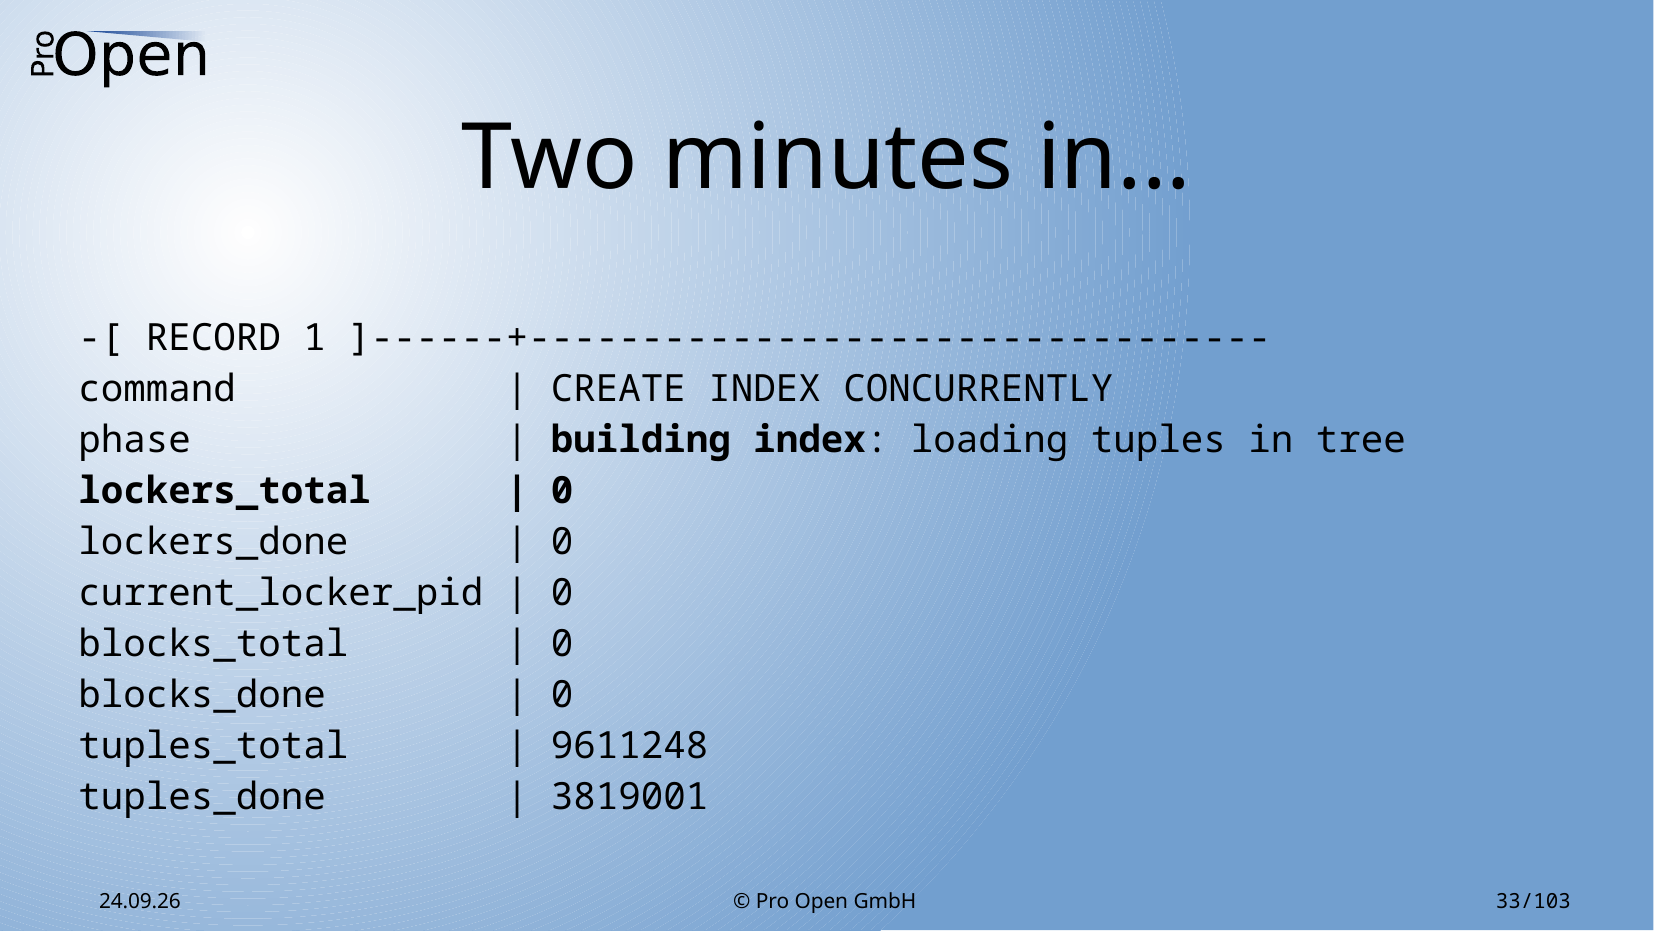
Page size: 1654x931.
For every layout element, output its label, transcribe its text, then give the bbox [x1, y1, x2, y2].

title Two minutes in... [82, 88, 1571, 218]
text_box -[ RECORD 1 ]------+--------------------------------- command | CREATE INDEX CONCURRENTLY phase | building index: loading tuples in tree lockers_total | 0 lockers_done | 0 current_locker_pid | 0 blocks_total | 0 blocks_done | 0 tuples_total | 9611248 tuples_done | 3819001 [63, 303, 1595, 804]
